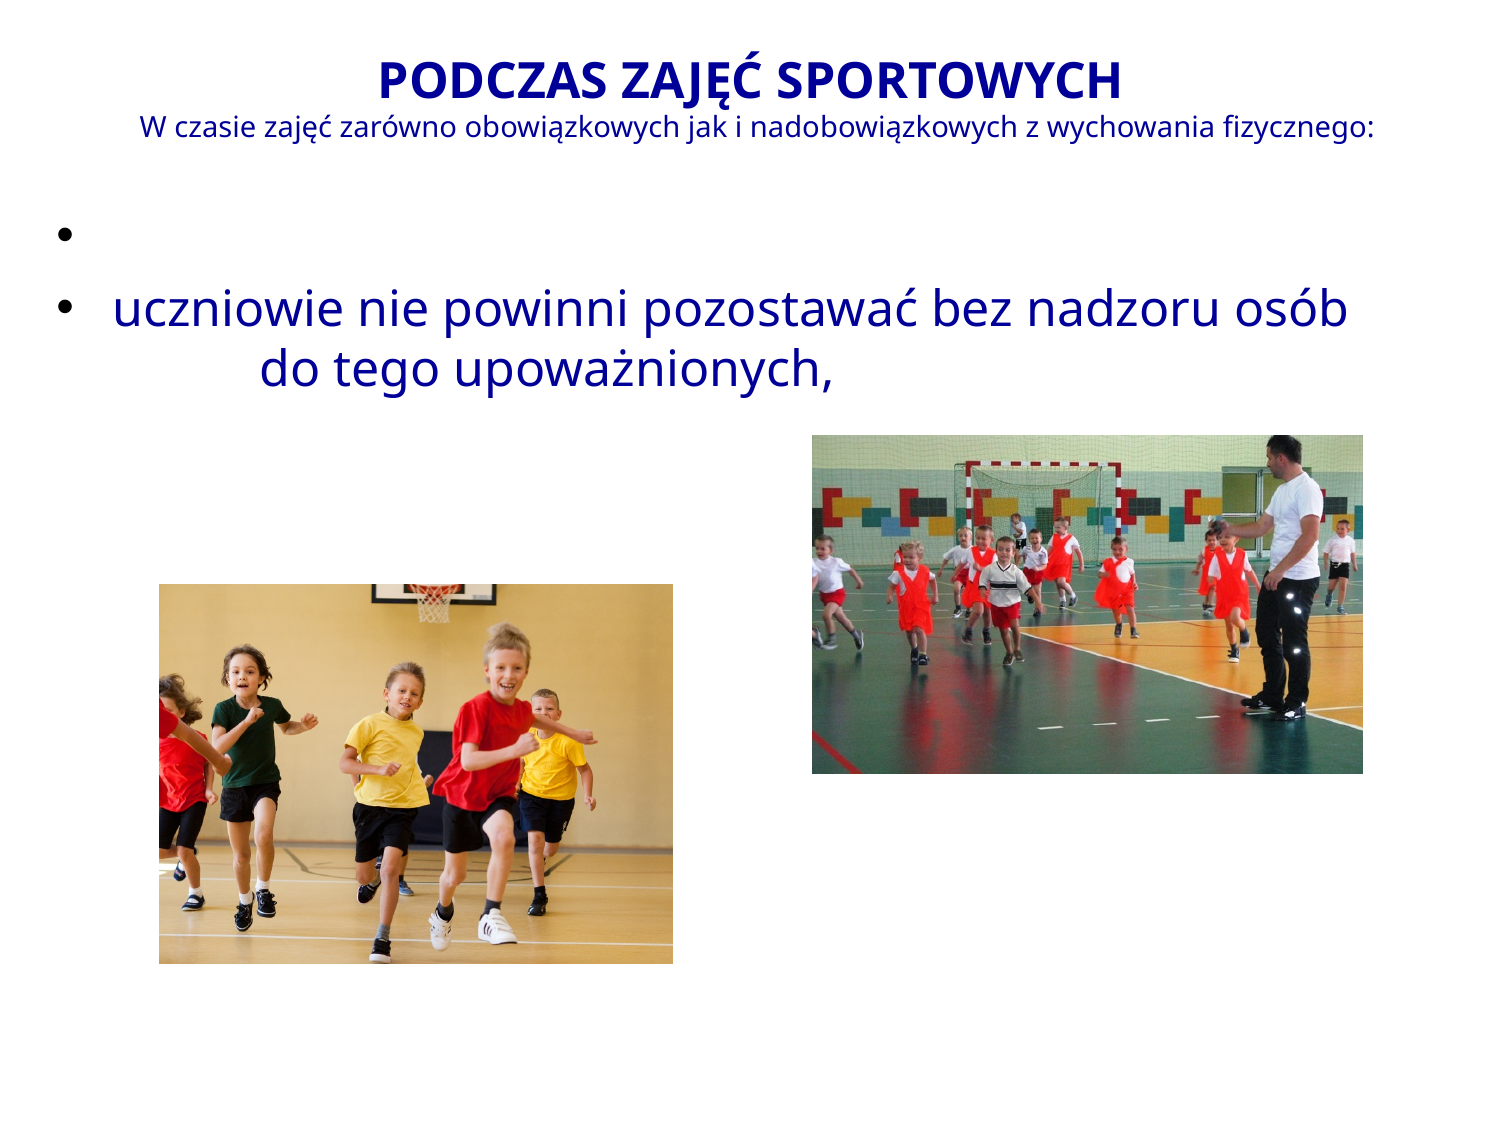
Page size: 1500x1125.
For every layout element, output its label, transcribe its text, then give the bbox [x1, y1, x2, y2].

picture [159, 585, 673, 964]
title PODCZAS ZAJĘĆ SPORTOWYCH W czasie zajęć zarówno obowiązkowych jak i nadobowiązkowych z wychowania fizycznego: [100, 19, 1415, 173]
list uczniowie nie powinni pozostawać bez nadzoru osób do tego upoważnionych, [41, 196, 1447, 1012]
picture [812, 435, 1363, 775]
